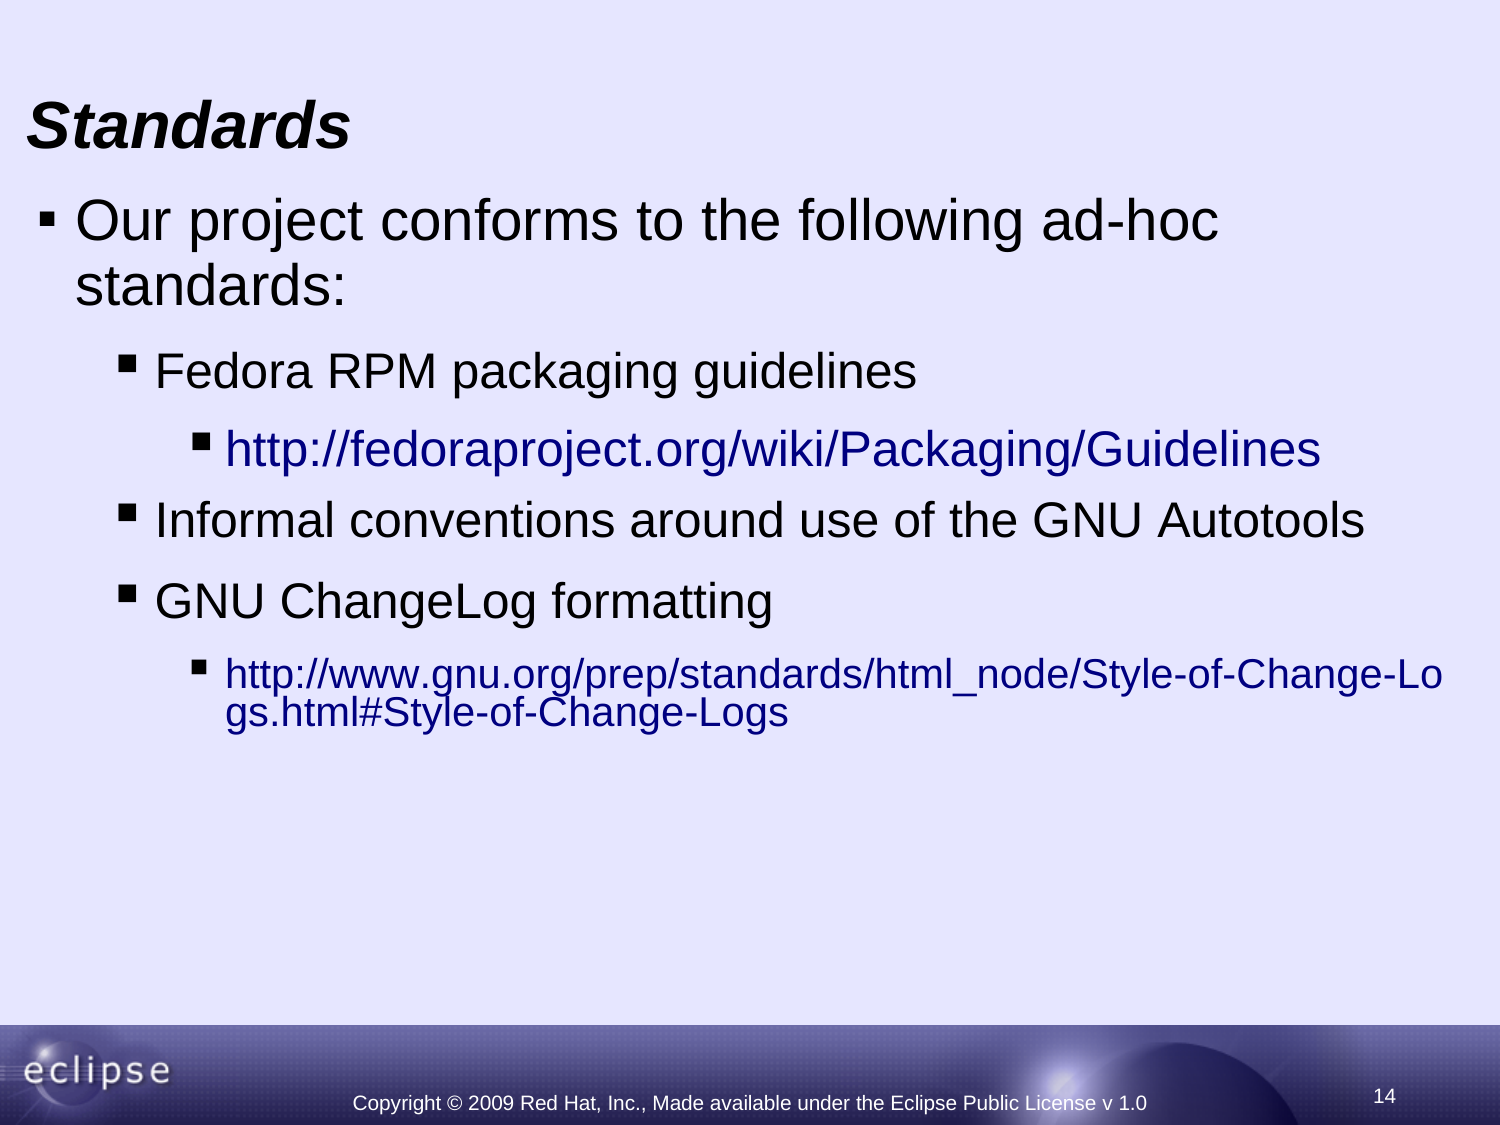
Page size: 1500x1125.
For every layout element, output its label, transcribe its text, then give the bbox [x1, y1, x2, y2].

title Standards [26, 84, 1474, 172]
list Our project conforms to the following ad-hoc standards: Fedora RPM packaging guidelines http://fedoraproject.org/wiki/Packaging/Guidelines Informal conventions around use of the GNU Autotools GNU ChangeLog formatting http://www.gnu.org/prep/standards/html_node/Style-of-Change-Logs.html#Style-of-Change-Logs [37, 187, 1463, 1021]
picture [0, 1025, 1500, 1125]
